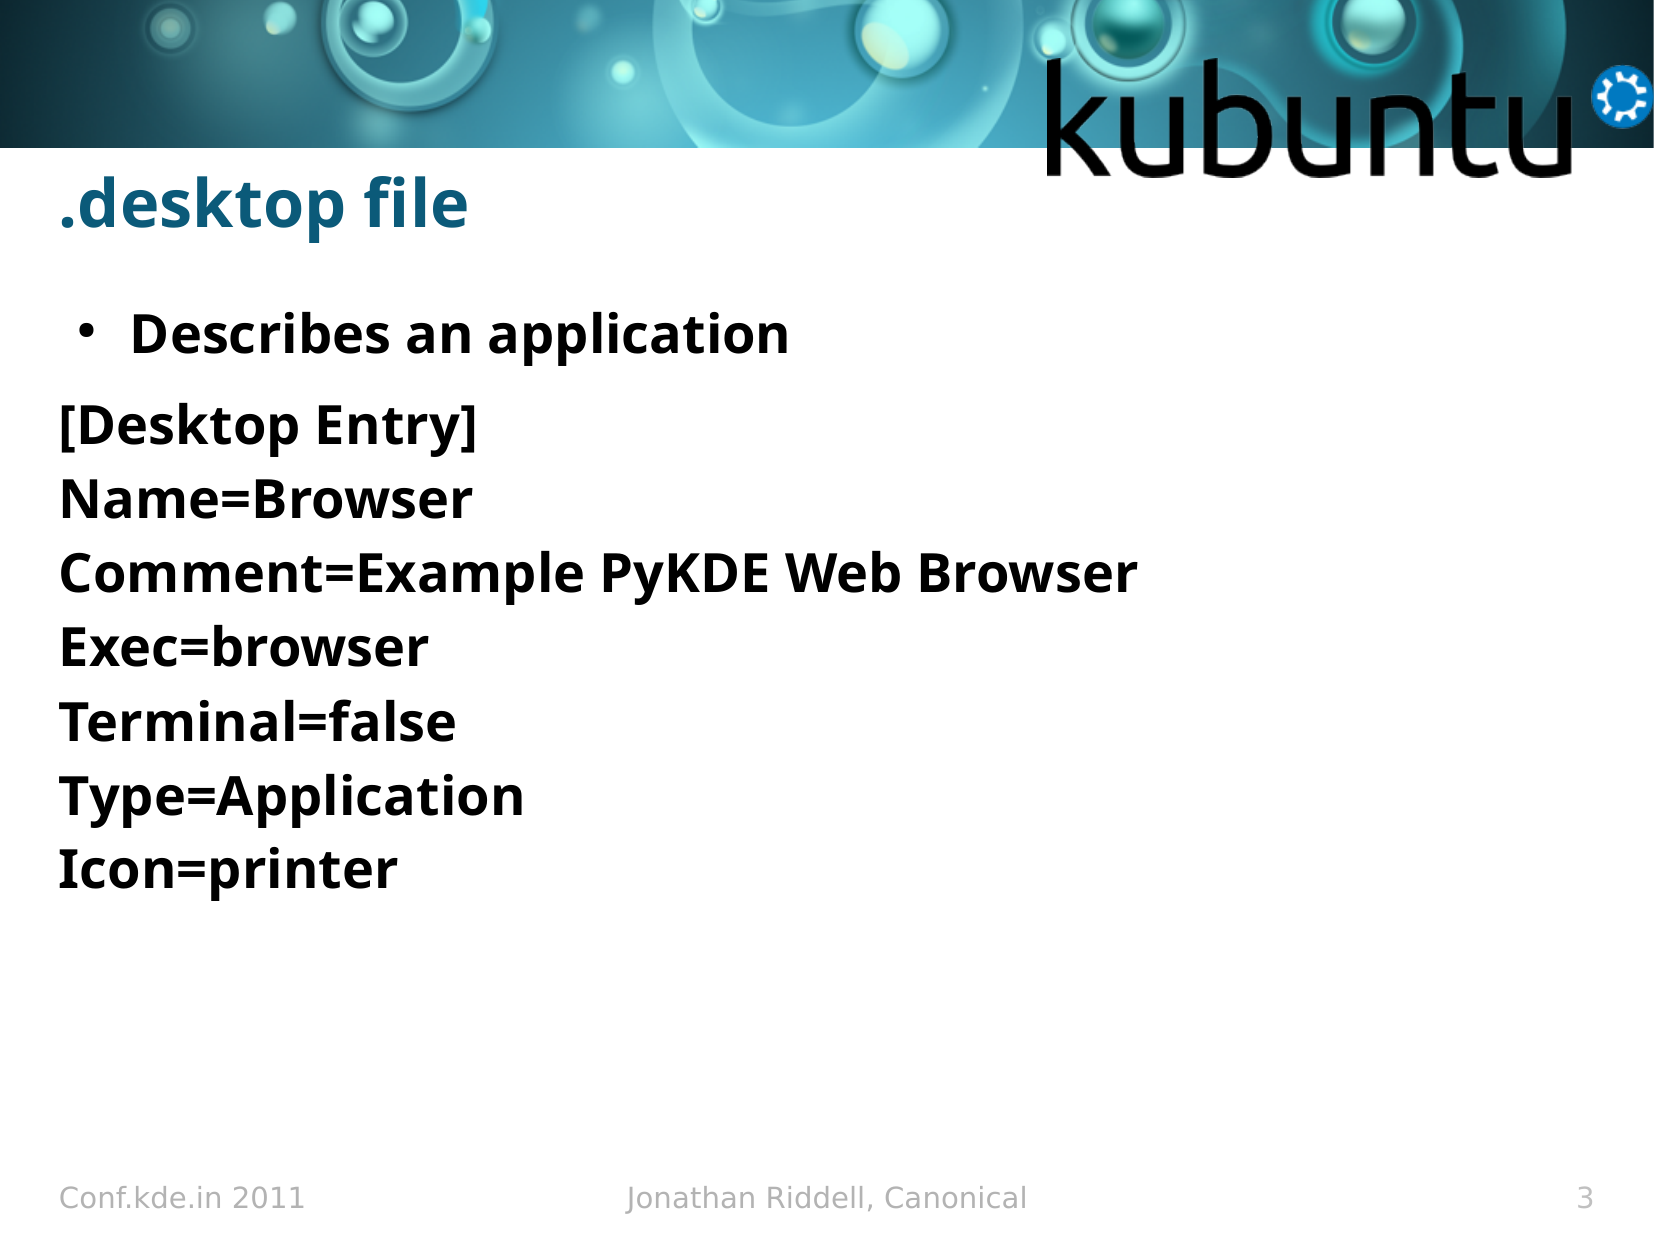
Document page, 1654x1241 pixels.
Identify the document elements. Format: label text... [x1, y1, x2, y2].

title .desktop file [59, 147, 1595, 257]
picture [0, 0, 1654, 178]
list Describes an application [Desktop Entry] Name=Browser Comment=Example PyKDE Web Browser Exec=browser Terminal=false Type=Application Icon=printer [59, 295, 1595, 1114]
